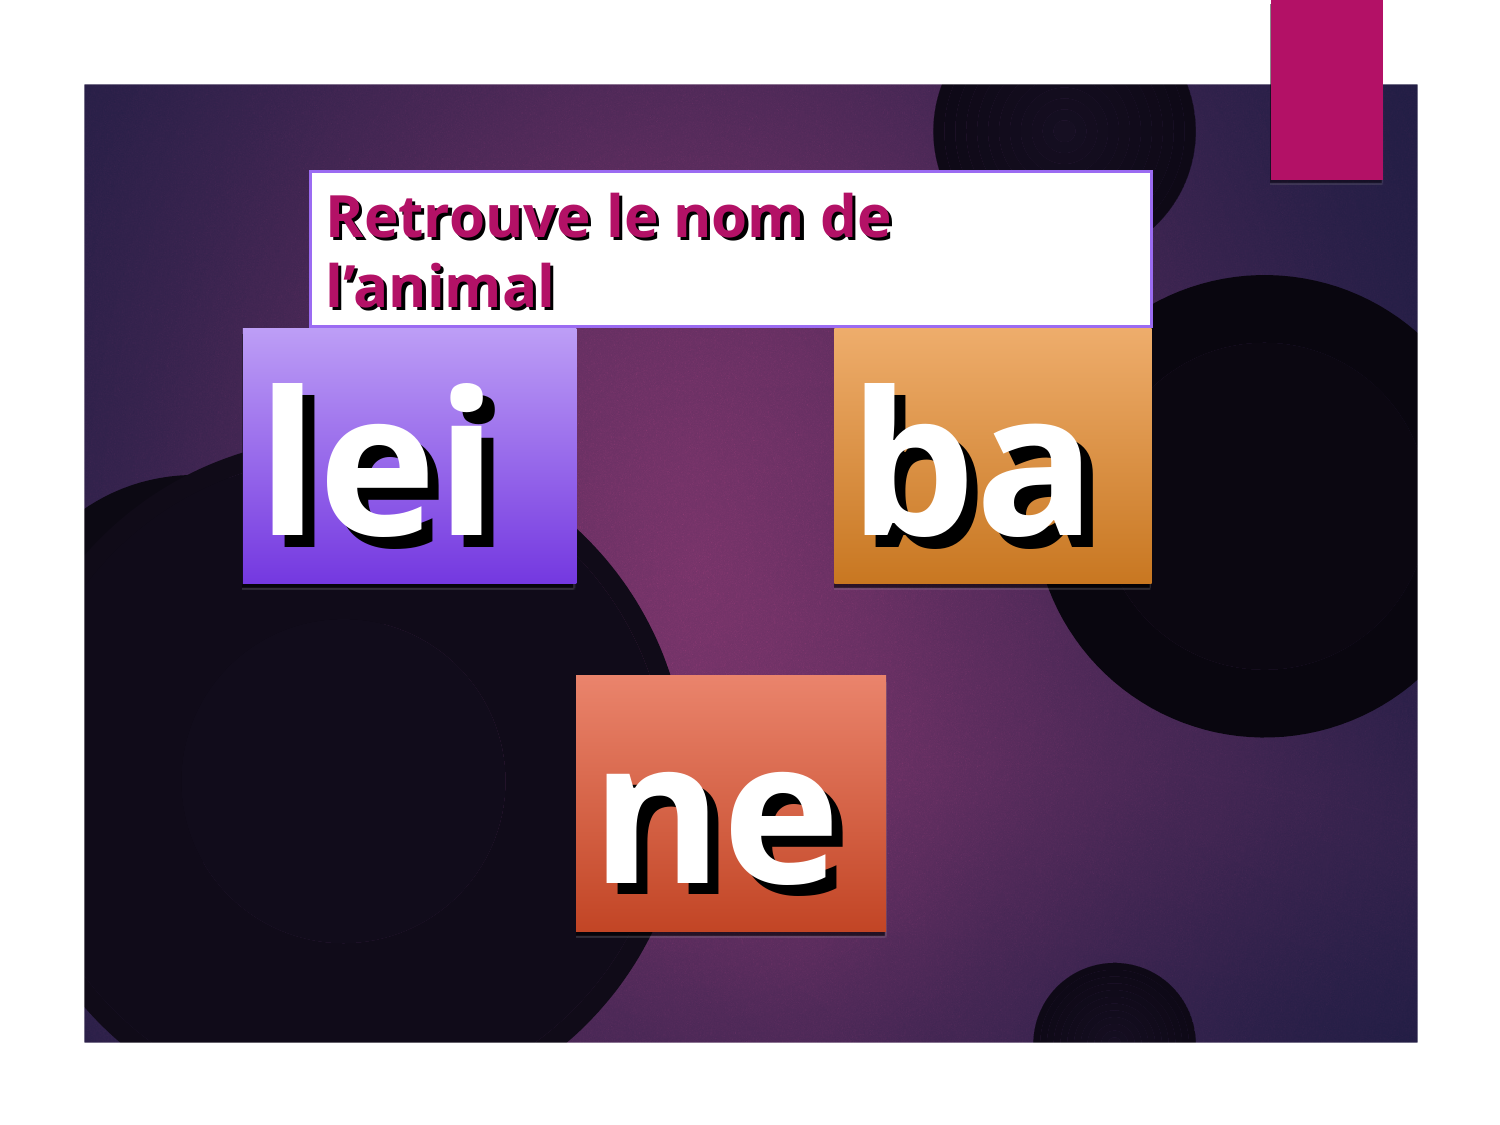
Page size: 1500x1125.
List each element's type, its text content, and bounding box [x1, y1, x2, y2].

text_box lei [243, 328, 576, 583]
text_box Retrouve le nom de l’animal [311, 172, 1151, 327]
text_box ba [834, 328, 1152, 583]
text_box ne [576, 676, 886, 931]
